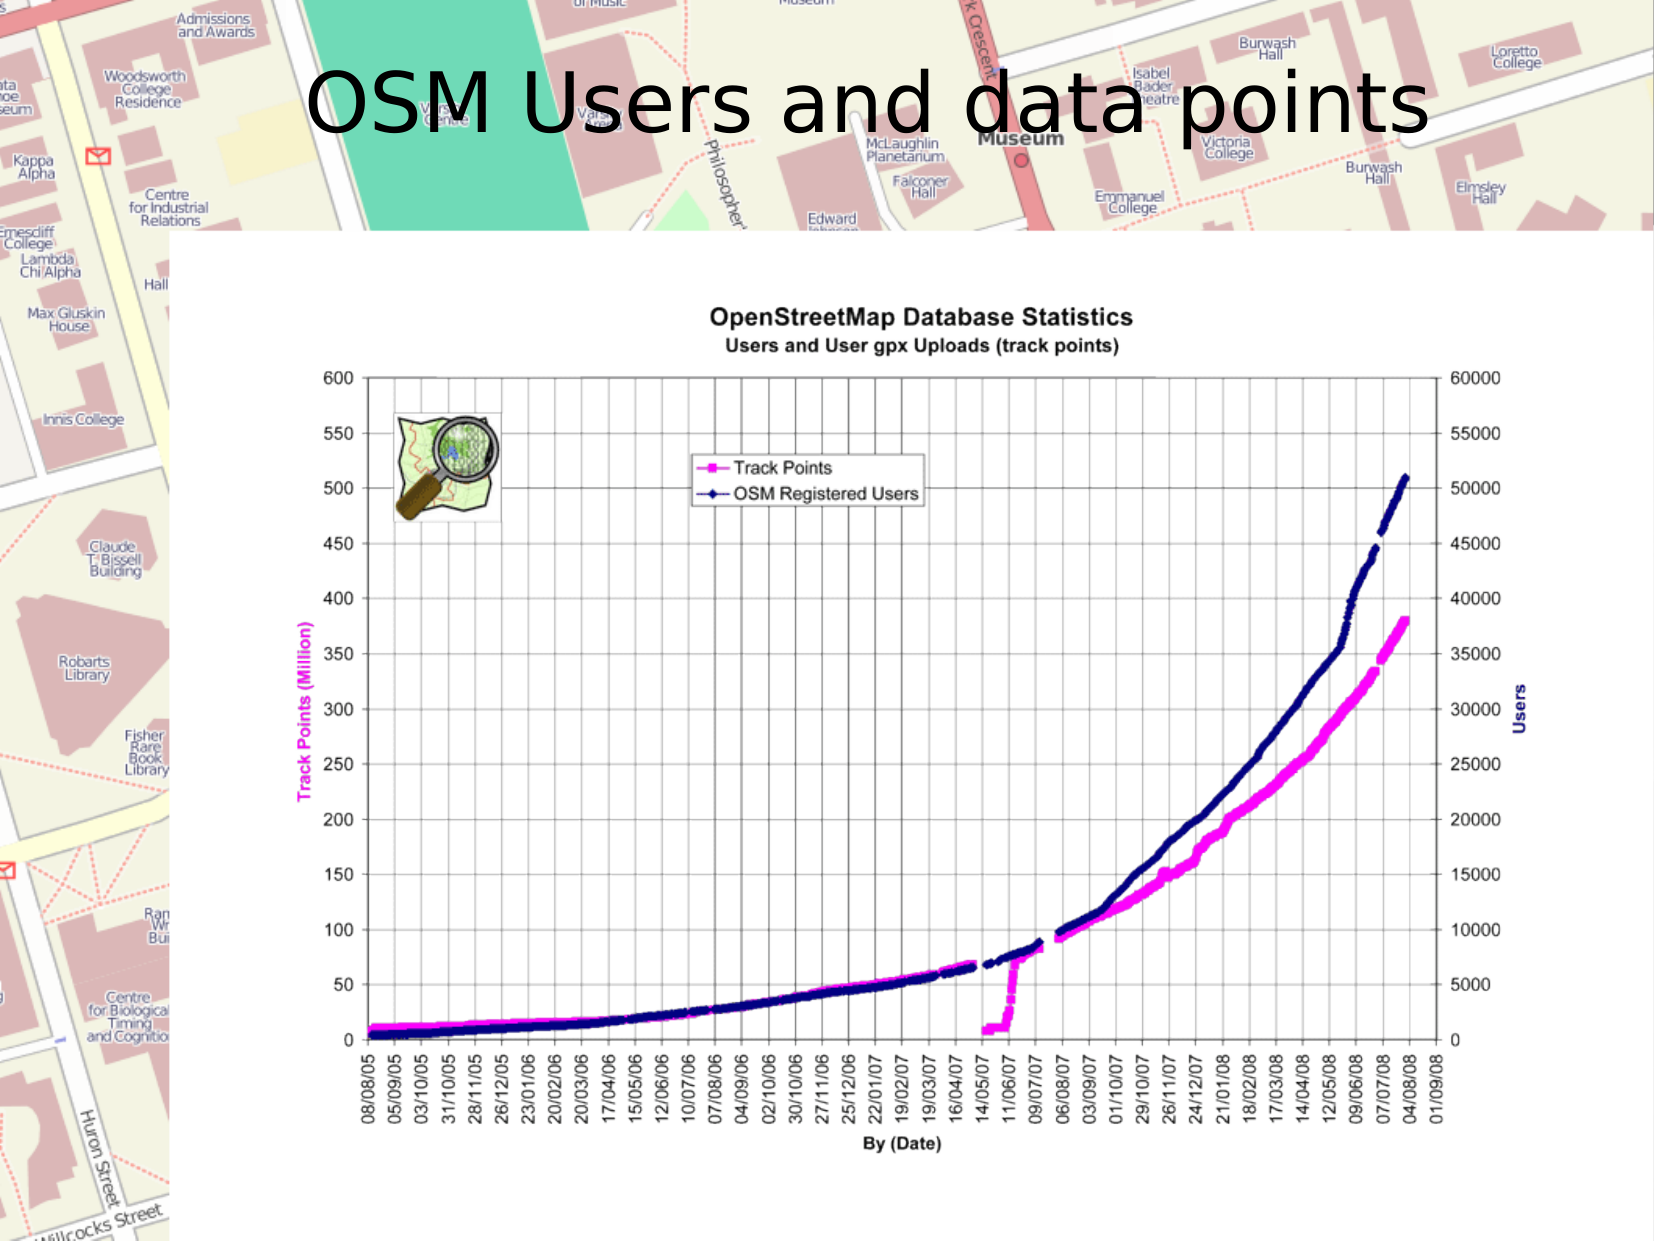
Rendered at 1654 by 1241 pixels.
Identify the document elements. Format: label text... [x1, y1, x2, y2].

title OSM Users and data points [124, 0, 1613, 208]
picture [0, 0, 1654, 1241]
